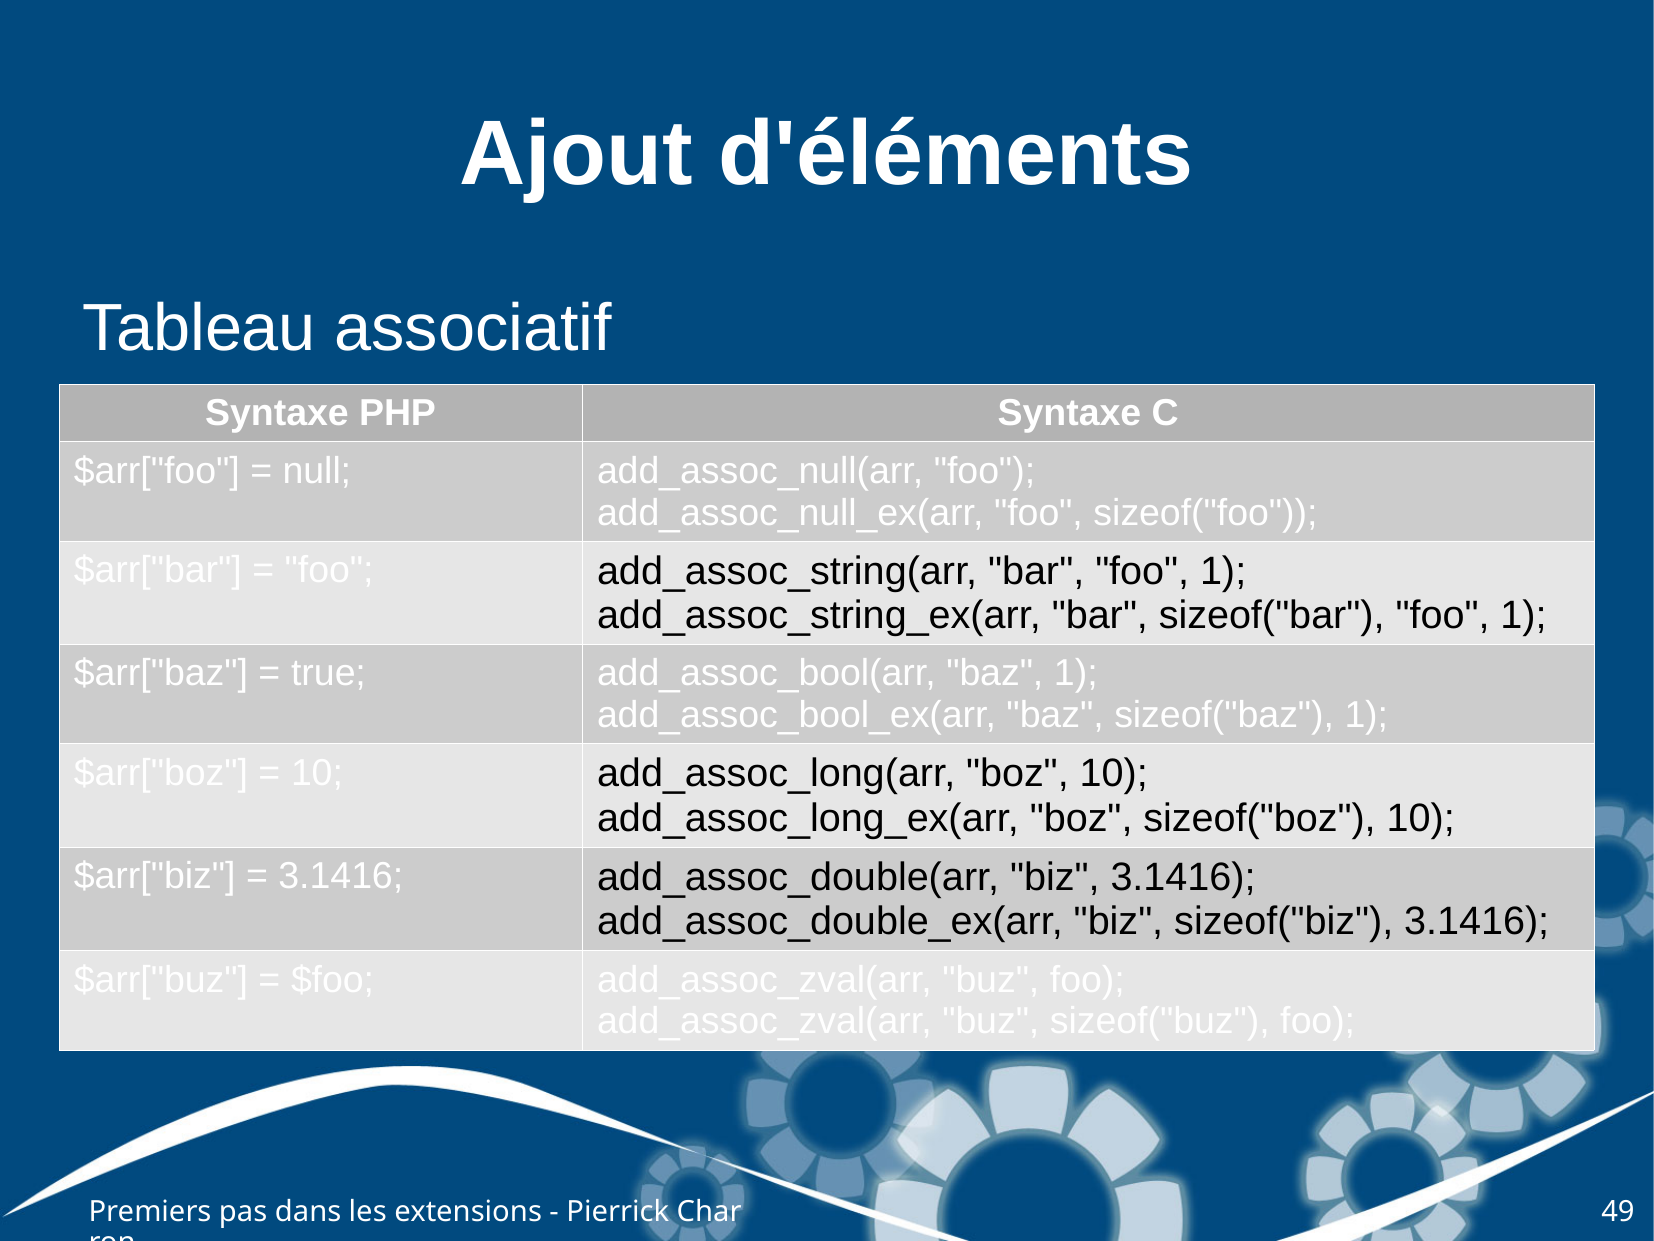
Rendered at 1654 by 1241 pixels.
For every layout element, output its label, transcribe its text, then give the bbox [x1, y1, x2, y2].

table_header Syntaxe PHP [60, 385, 582, 441]
text_box Tableau associatif [82, 1051, 1571, 1109]
table_header Syntaxe C [583, 385, 1594, 441]
table_cell $arr["bar"] = "foo"; [60, 542, 582, 644]
title Ajout d'éléments [82, 49, 1571, 257]
table_cell $arr["buz"] = $foo; [60, 951, 582, 1050]
table_cell $arr["baz"] = true; [60, 645, 582, 743]
text_box Tableau associatif [82, 290, 1571, 384]
table_cell add_assoc_bool(arr, "baz", 1); add_assoc_bool_ex(arr, "baz", sizeof("baz"), 1); [583, 645, 1594, 743]
table_cell add_assoc_string(arr, "bar", "foo", 1); add_assoc_string_ex(arr, "bar", sizeof("bar"), "foo", 1); [583, 542, 1594, 644]
table_cell add_assoc_zval(arr, "buz", foo); add_assoc_zval(arr, "buz", sizeof("buz"), foo); [583, 951, 1594, 1050]
table_cell $arr["boz"] = 10; [60, 744, 582, 847]
table_cell add_assoc_null(arr, "foo"); add_assoc_null_ex(arr, "foo", sizeof("foo")); [583, 442, 1594, 541]
picture [0, 0, 1654, 1241]
table_cell $arr["biz"] = 3.1416; [60, 848, 582, 950]
table_cell add_assoc_double(arr, "biz", 3.1416); add_assoc_double_ex(arr, "biz", sizeof("biz"), 3.1416); [583, 848, 1594, 950]
table_cell $arr["foo"] = null; [60, 442, 582, 541]
table_cell add_assoc_long(arr, "boz", 10); add_assoc_long_ex(arr, "boz", sizeof("boz"), 10); [583, 744, 1594, 847]
